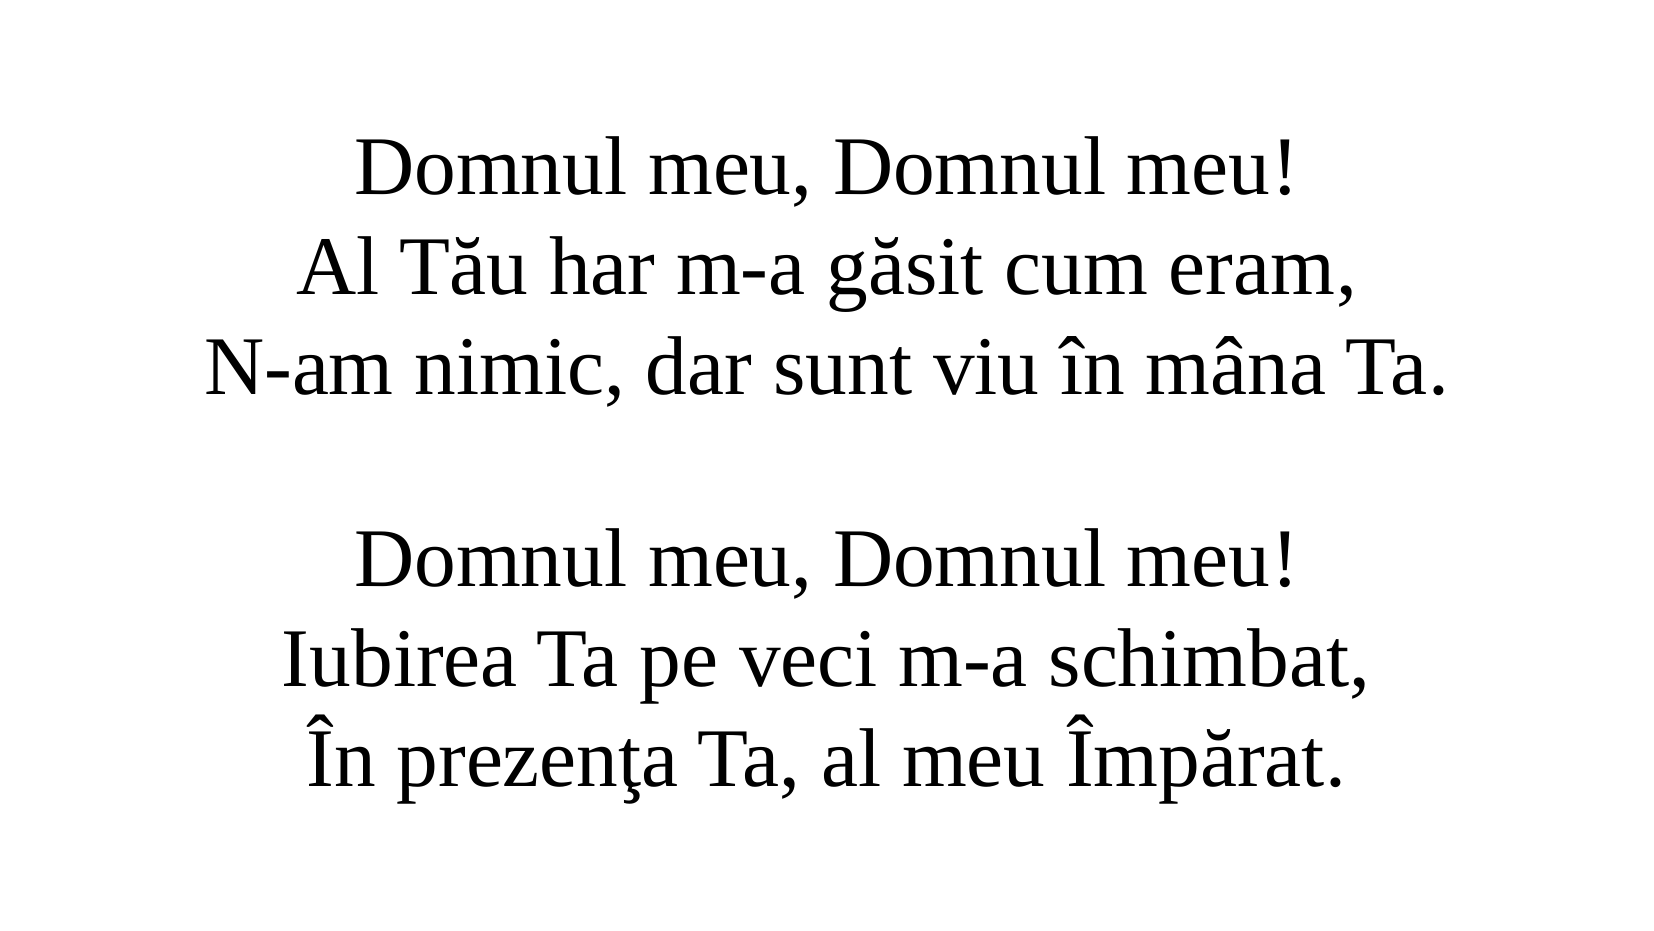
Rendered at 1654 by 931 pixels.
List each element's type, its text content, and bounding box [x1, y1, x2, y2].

subtitle Domnul meu, Domnul meu! Al Tău har m-a găsit cum eram, N-am nimic, dar sunt viu în mâna Ta. Domnul meu, Domnul meu! Iubirea Ta pe veci m-a schimbat, În prezenţa Ta, al meu Împărat. [0, 103, 1654, 807]
